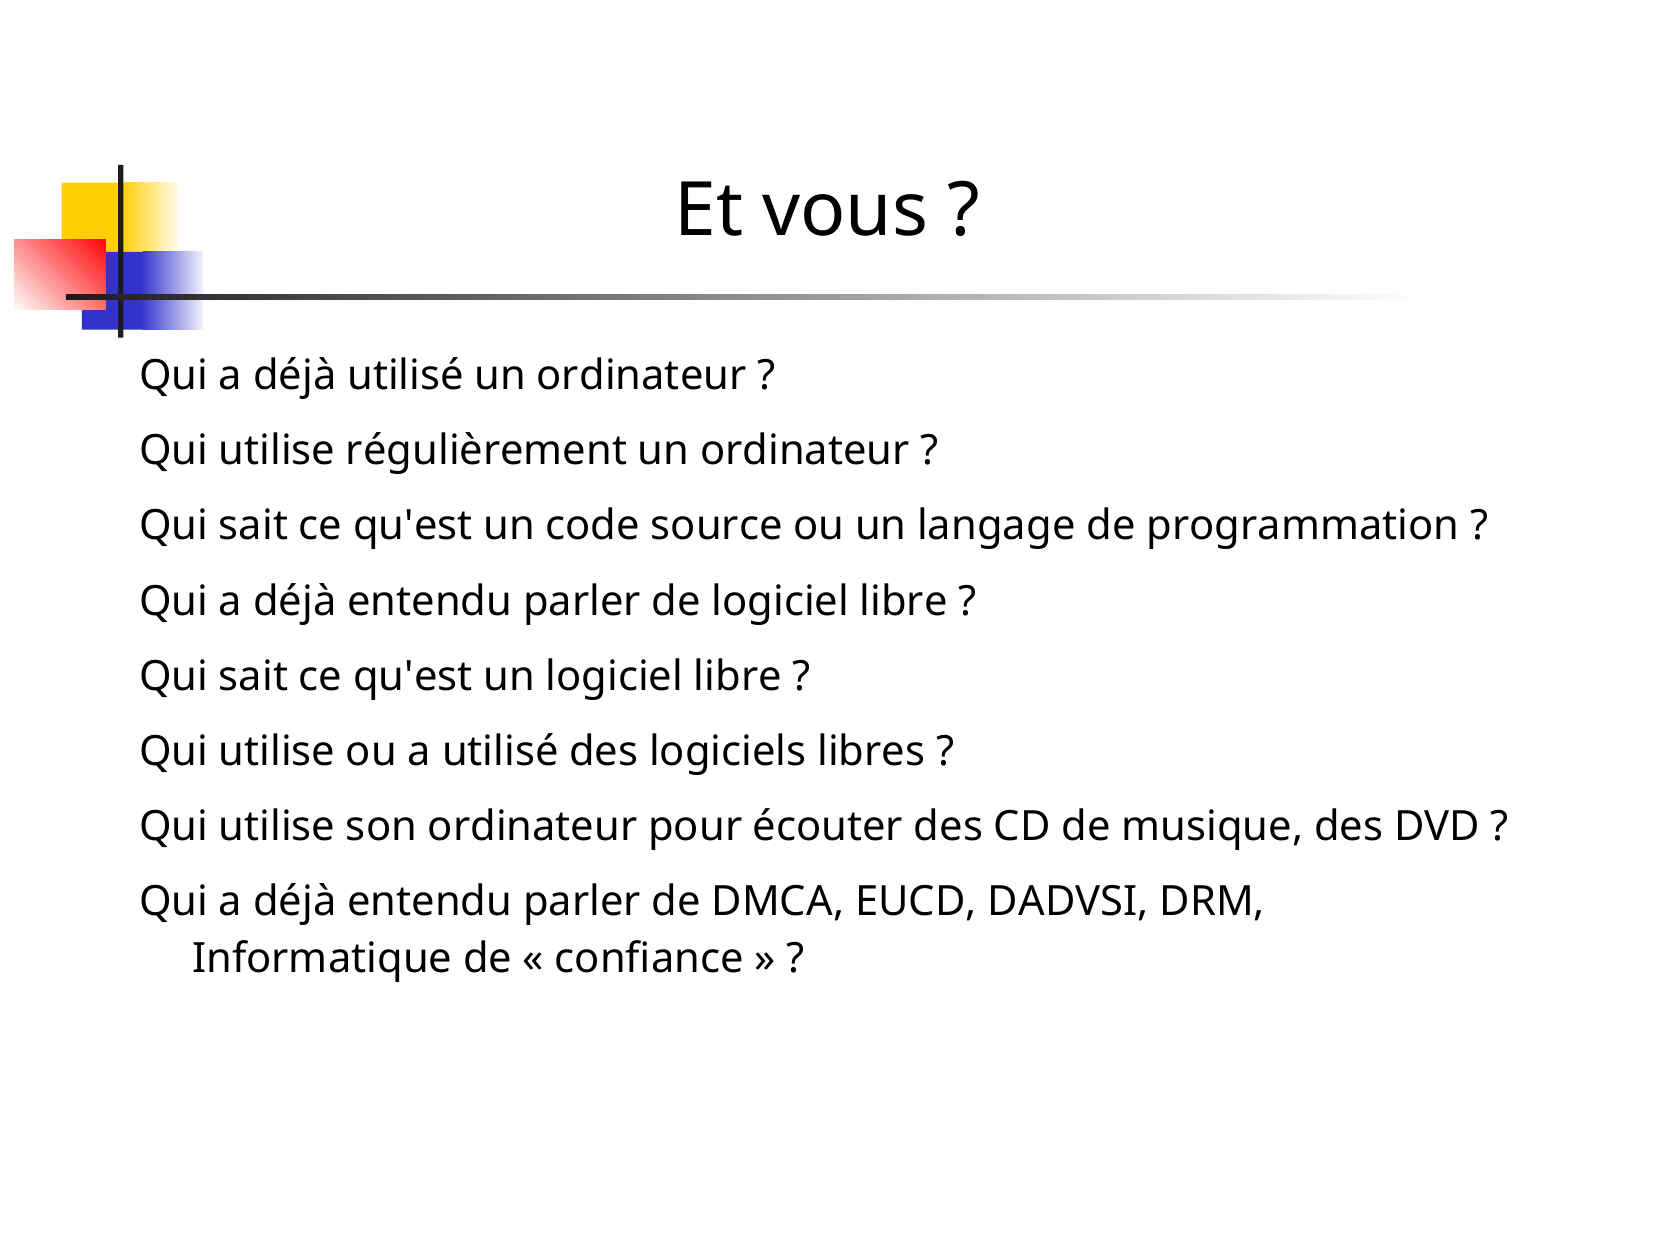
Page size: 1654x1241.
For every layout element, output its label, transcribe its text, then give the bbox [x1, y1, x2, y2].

list Qui a déjà utilisé un ordinateur ? Qui utilise régulièrement un ordinateur ? Qui sait ce qu'est un code source ou un langage de programmation ? Qui a déjà entendu parler de logiciel libre ? Qui sait ce qu'est un logiciel libre ? Qui utilise ou a utilisé des logiciels libres ? Qui utilise son ordinateur pour écouter des CD de musique, des DVD ? Qui a déjà entendu parler de DMCA, EUCD, DADVSI, DRM, Informatique de « confiance » ? [121, 344, 1534, 1127]
title Et vous ? [121, 102, 1534, 311]
